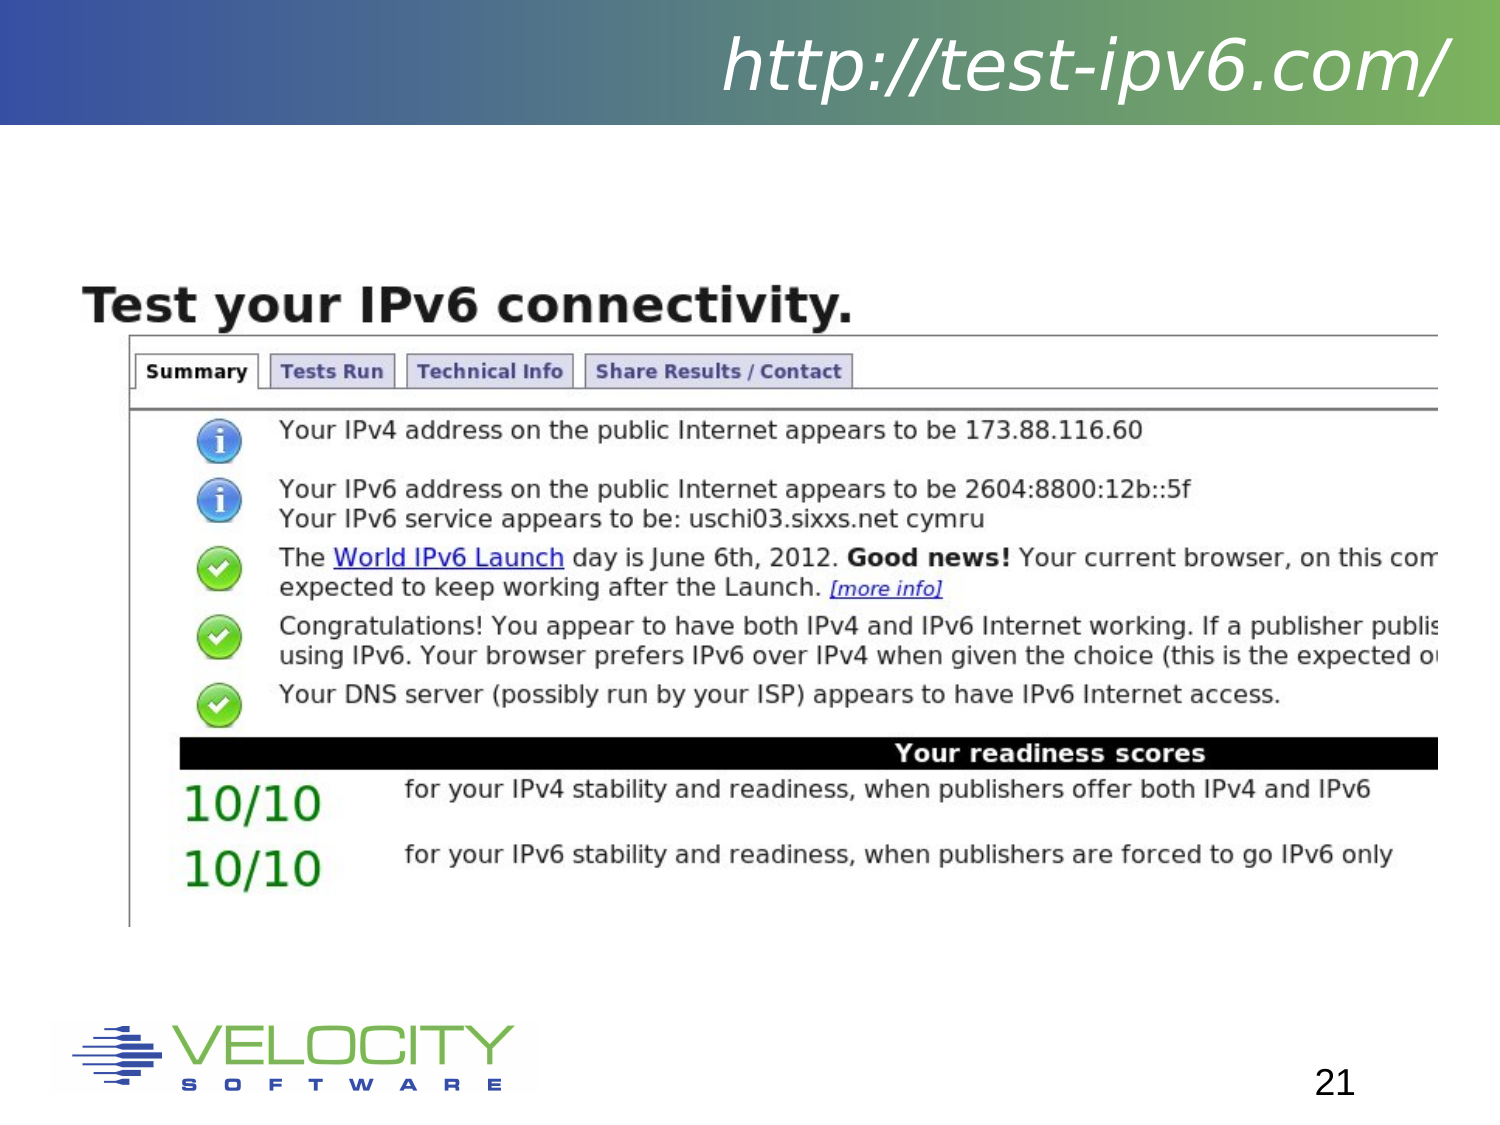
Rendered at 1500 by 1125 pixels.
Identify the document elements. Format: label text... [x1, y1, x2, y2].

picture [70, 248, 1438, 927]
picture [50, 1021, 538, 1094]
title http://test-ipv6.com/ [62, 12, 1463, 113]
